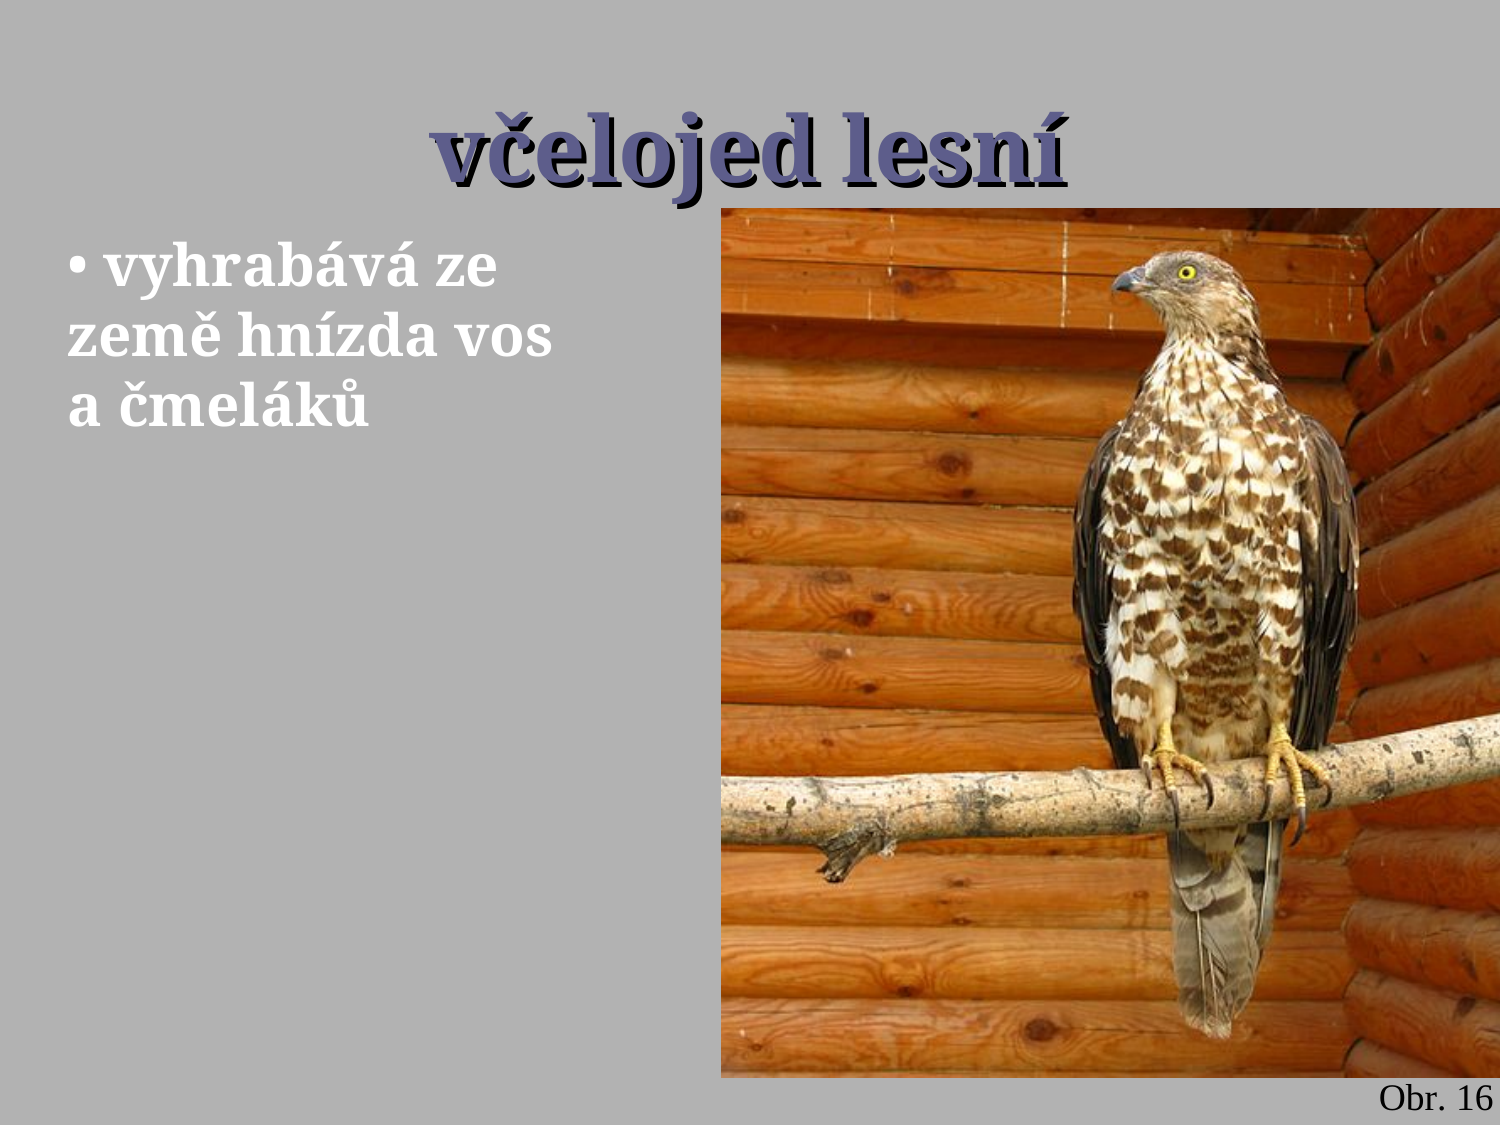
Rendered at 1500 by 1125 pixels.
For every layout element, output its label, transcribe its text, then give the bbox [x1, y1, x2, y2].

title včelojed lesní [49, 37, 1446, 255]
text_box Obr. 16 [1364, 1064, 1500, 1125]
picture [721, 208, 1500, 1078]
text_box vyhrabává ze země hnízda vos a čmeláků [53, 220, 644, 446]
